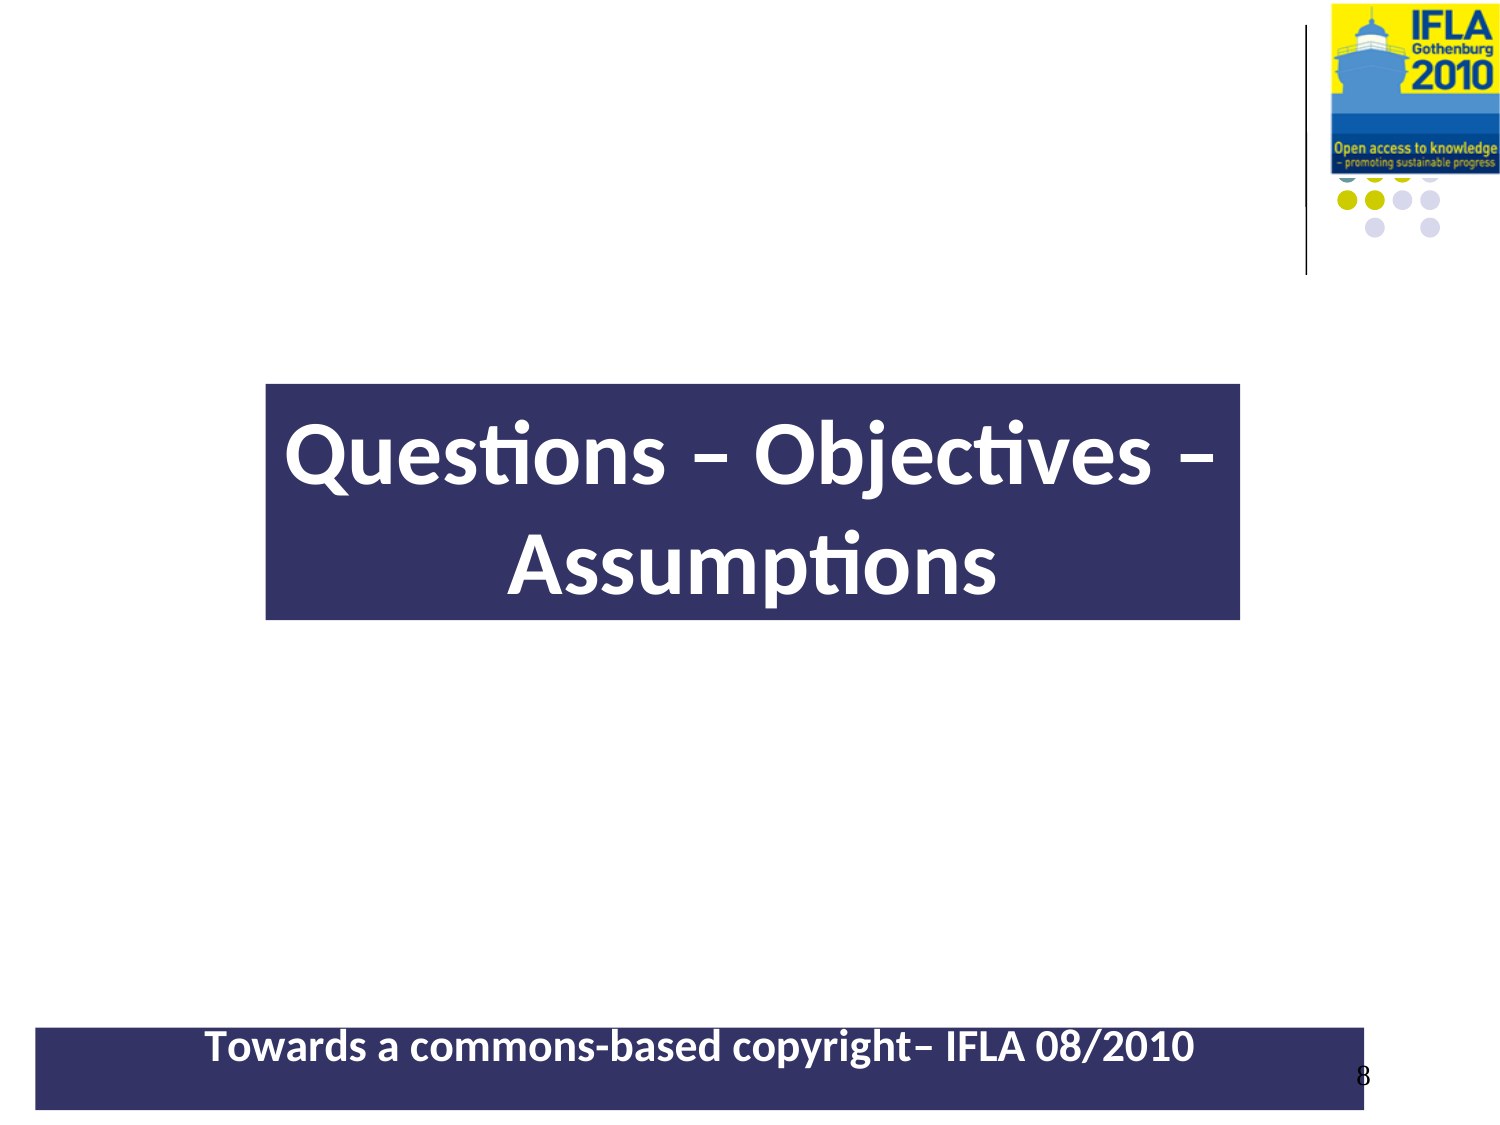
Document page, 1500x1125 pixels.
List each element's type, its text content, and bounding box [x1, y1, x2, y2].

text_box [1356, 1026, 1459, 1105]
title Questions – Objectives – Assumptions [265, 383, 1241, 621]
